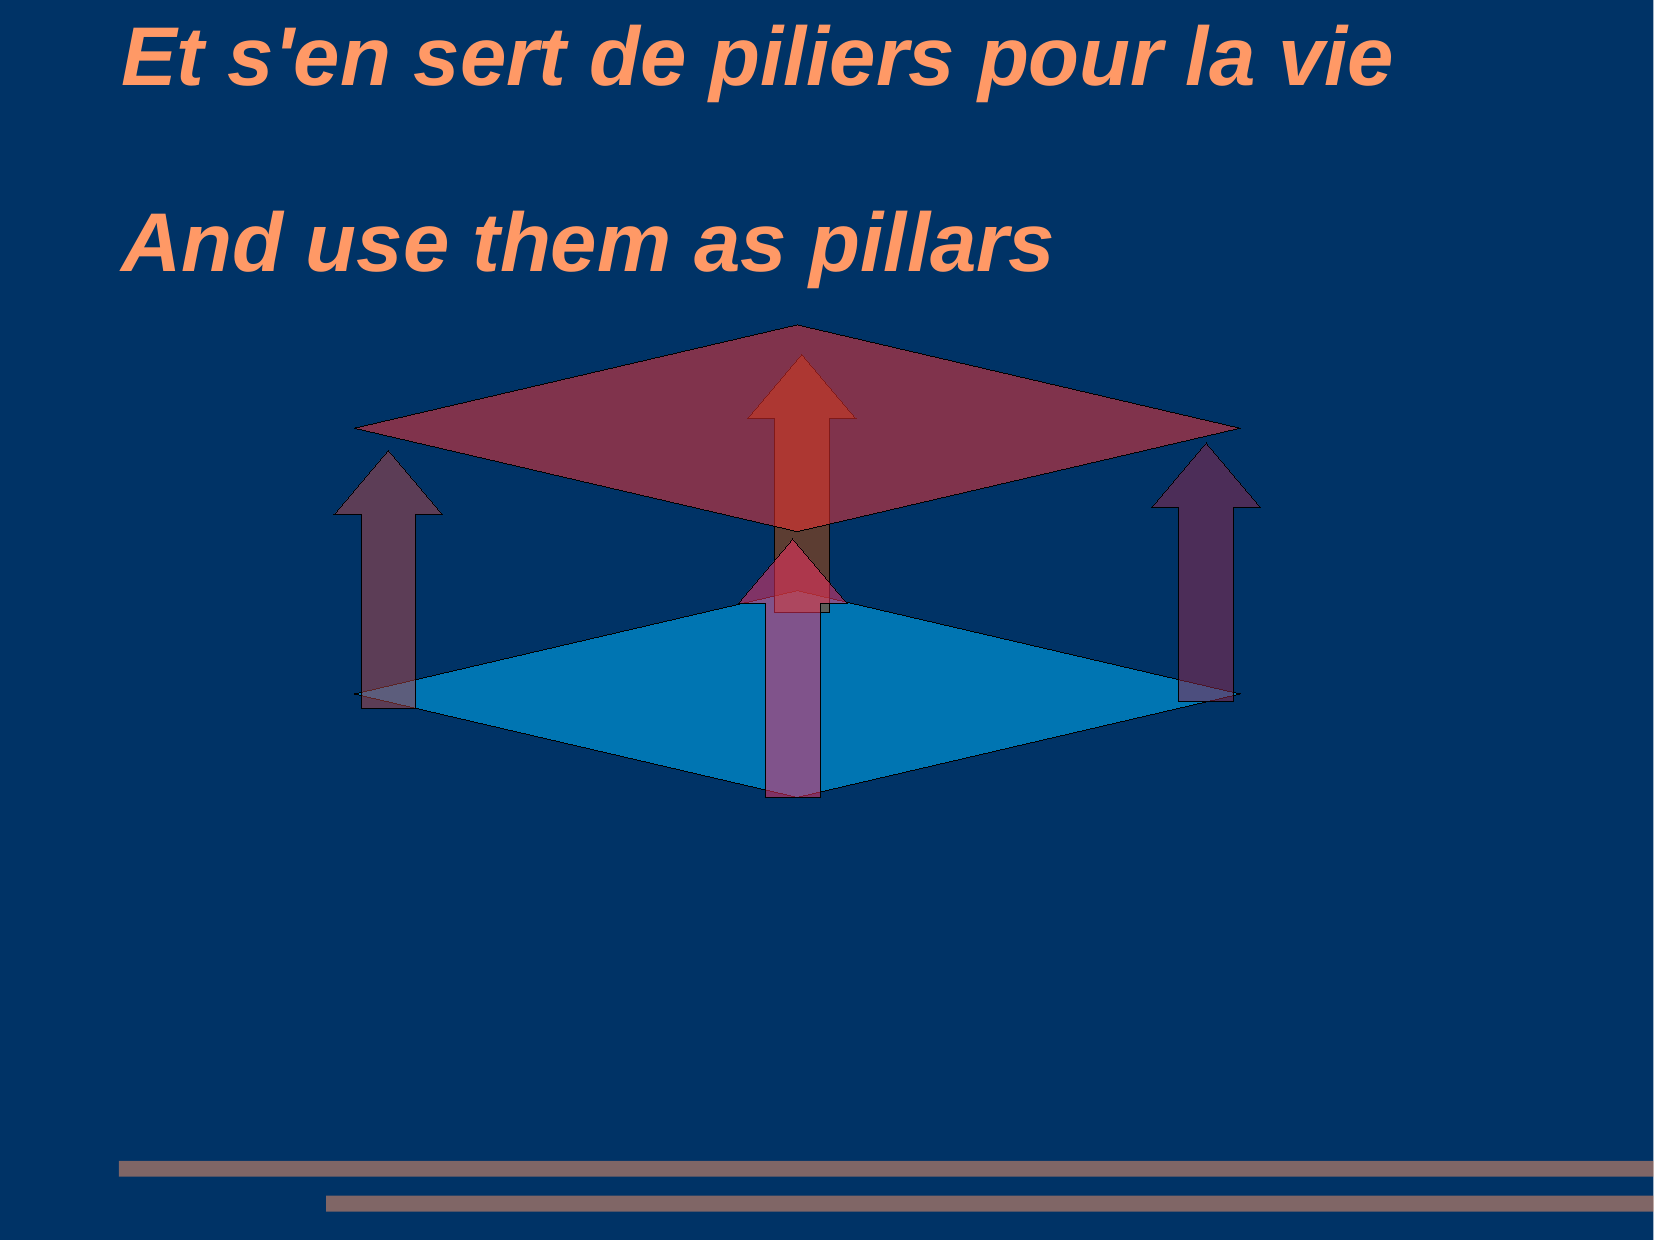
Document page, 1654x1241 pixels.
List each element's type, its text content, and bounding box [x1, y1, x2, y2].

title Et s'en sert de piliers pour la vie And use them as pillars [121, 10, 1534, 290]
text_box [333, 324, 1261, 798]
